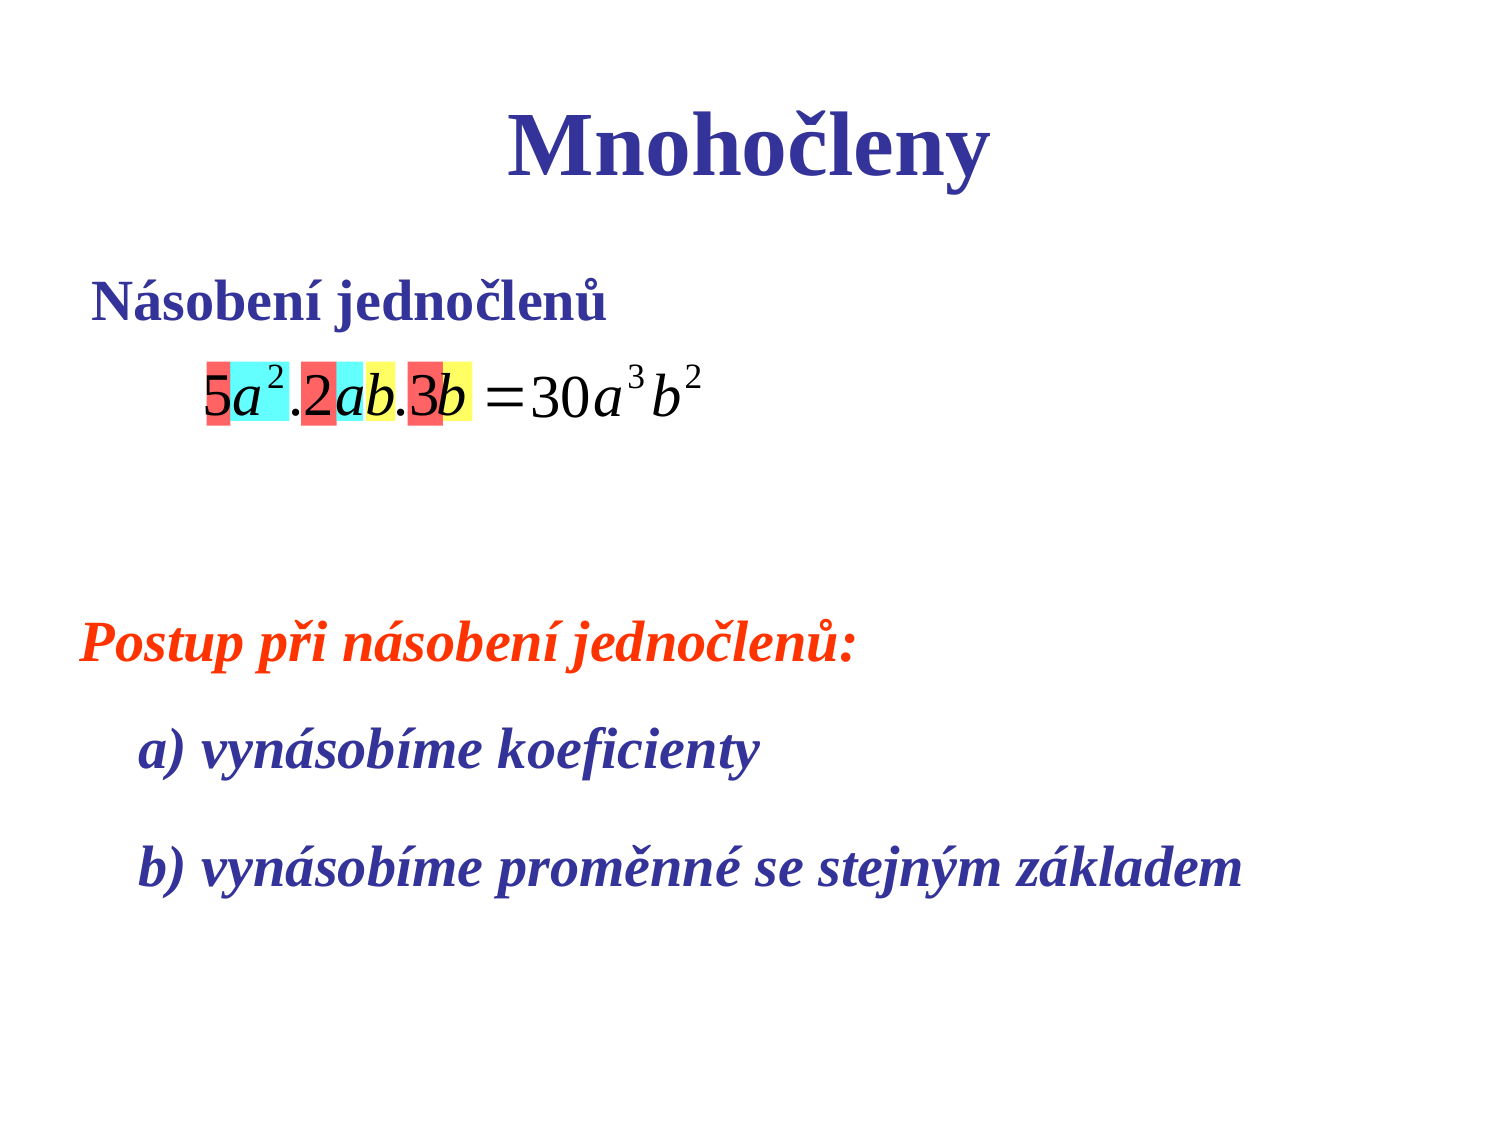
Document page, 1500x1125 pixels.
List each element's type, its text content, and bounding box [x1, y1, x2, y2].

text_box Postup při násobení jednočlenů: [64, 586, 1199, 692]
title Mnohočleny [75, 45, 1426, 233]
text_box b) vynásobíme proměnné se stejným základem [123, 810, 1500, 916]
text_box Násobení jednočlenů [76, 245, 1211, 350]
text_box a) vynásobíme koeficienty [123, 692, 1259, 798]
chart [194, 350, 715, 433]
